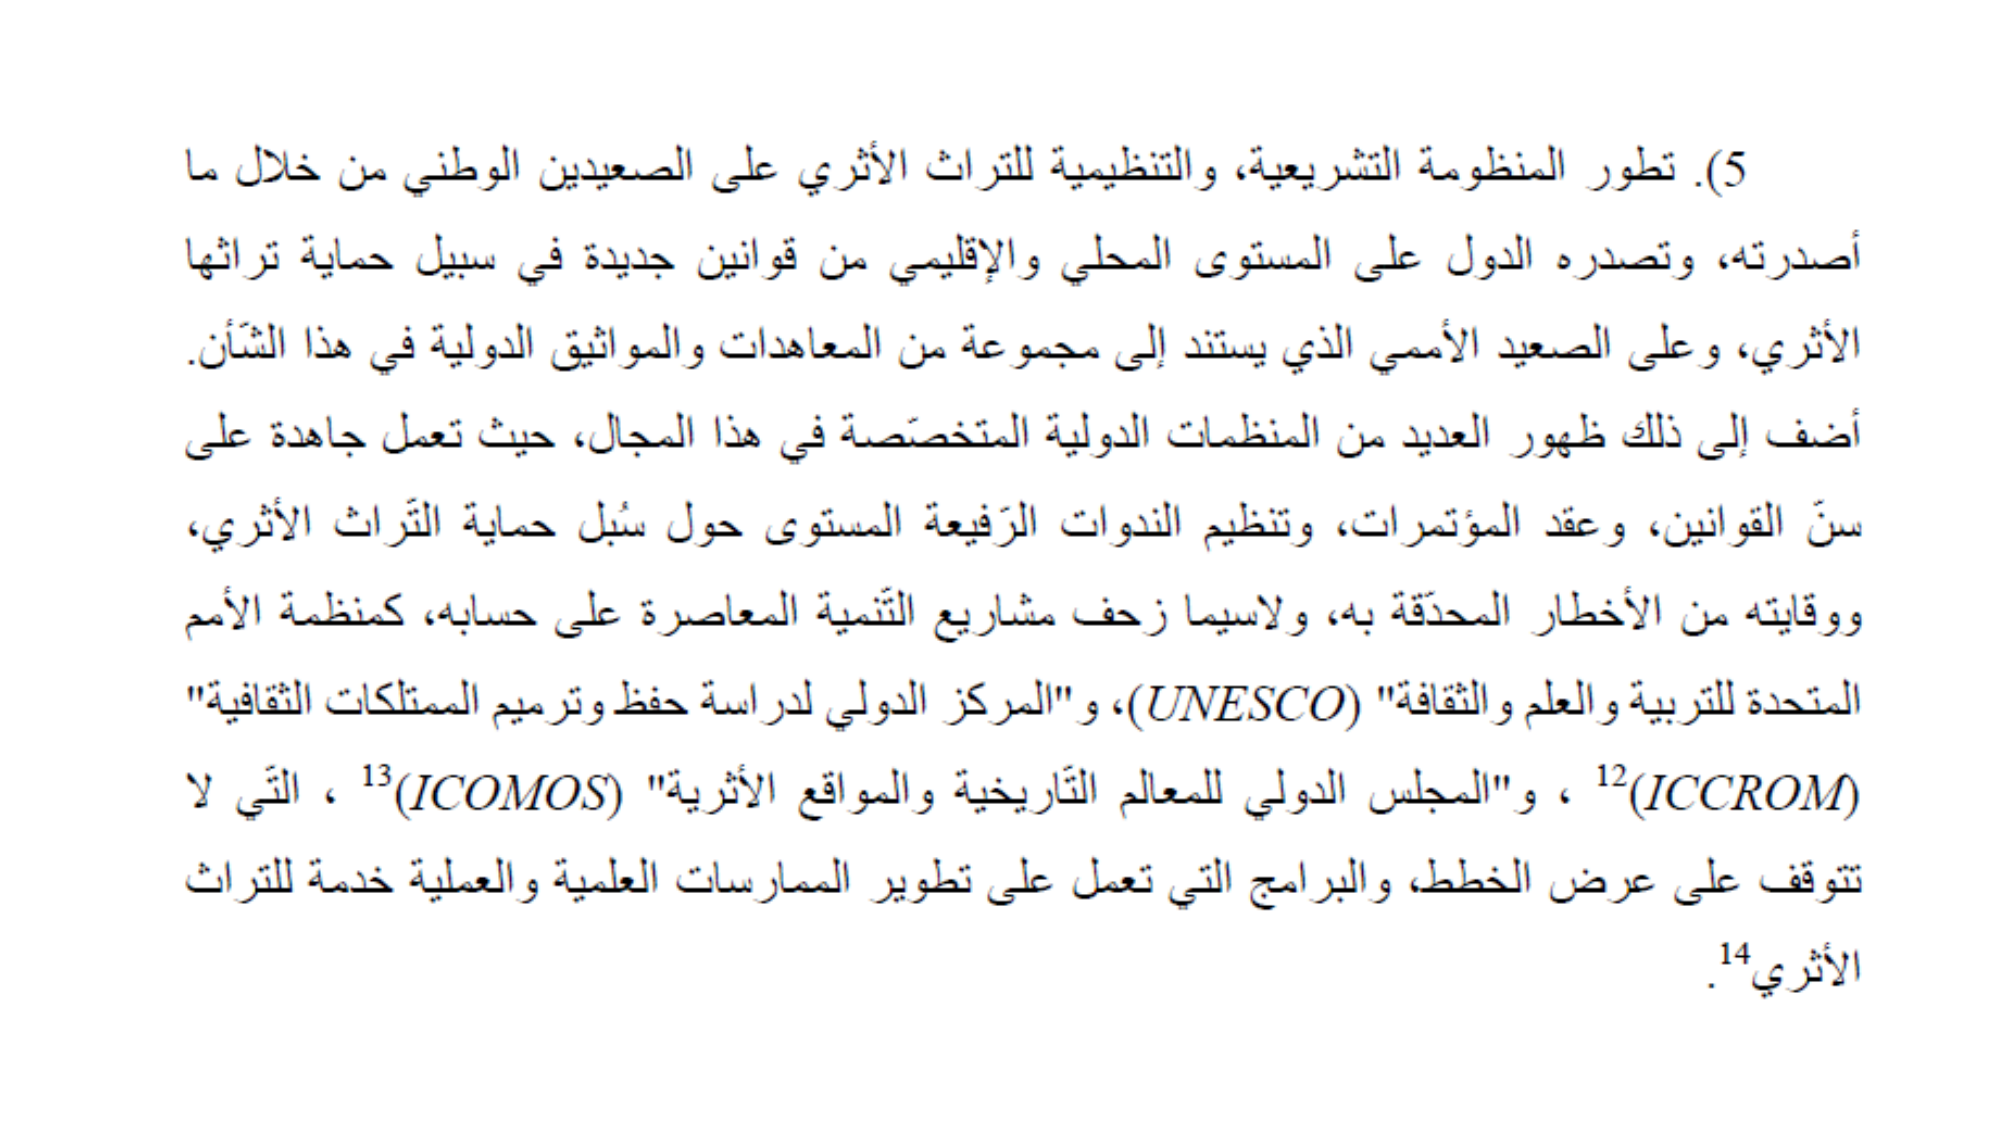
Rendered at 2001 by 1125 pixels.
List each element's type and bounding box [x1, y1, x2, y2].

picture [171, 125, 1885, 1030]
